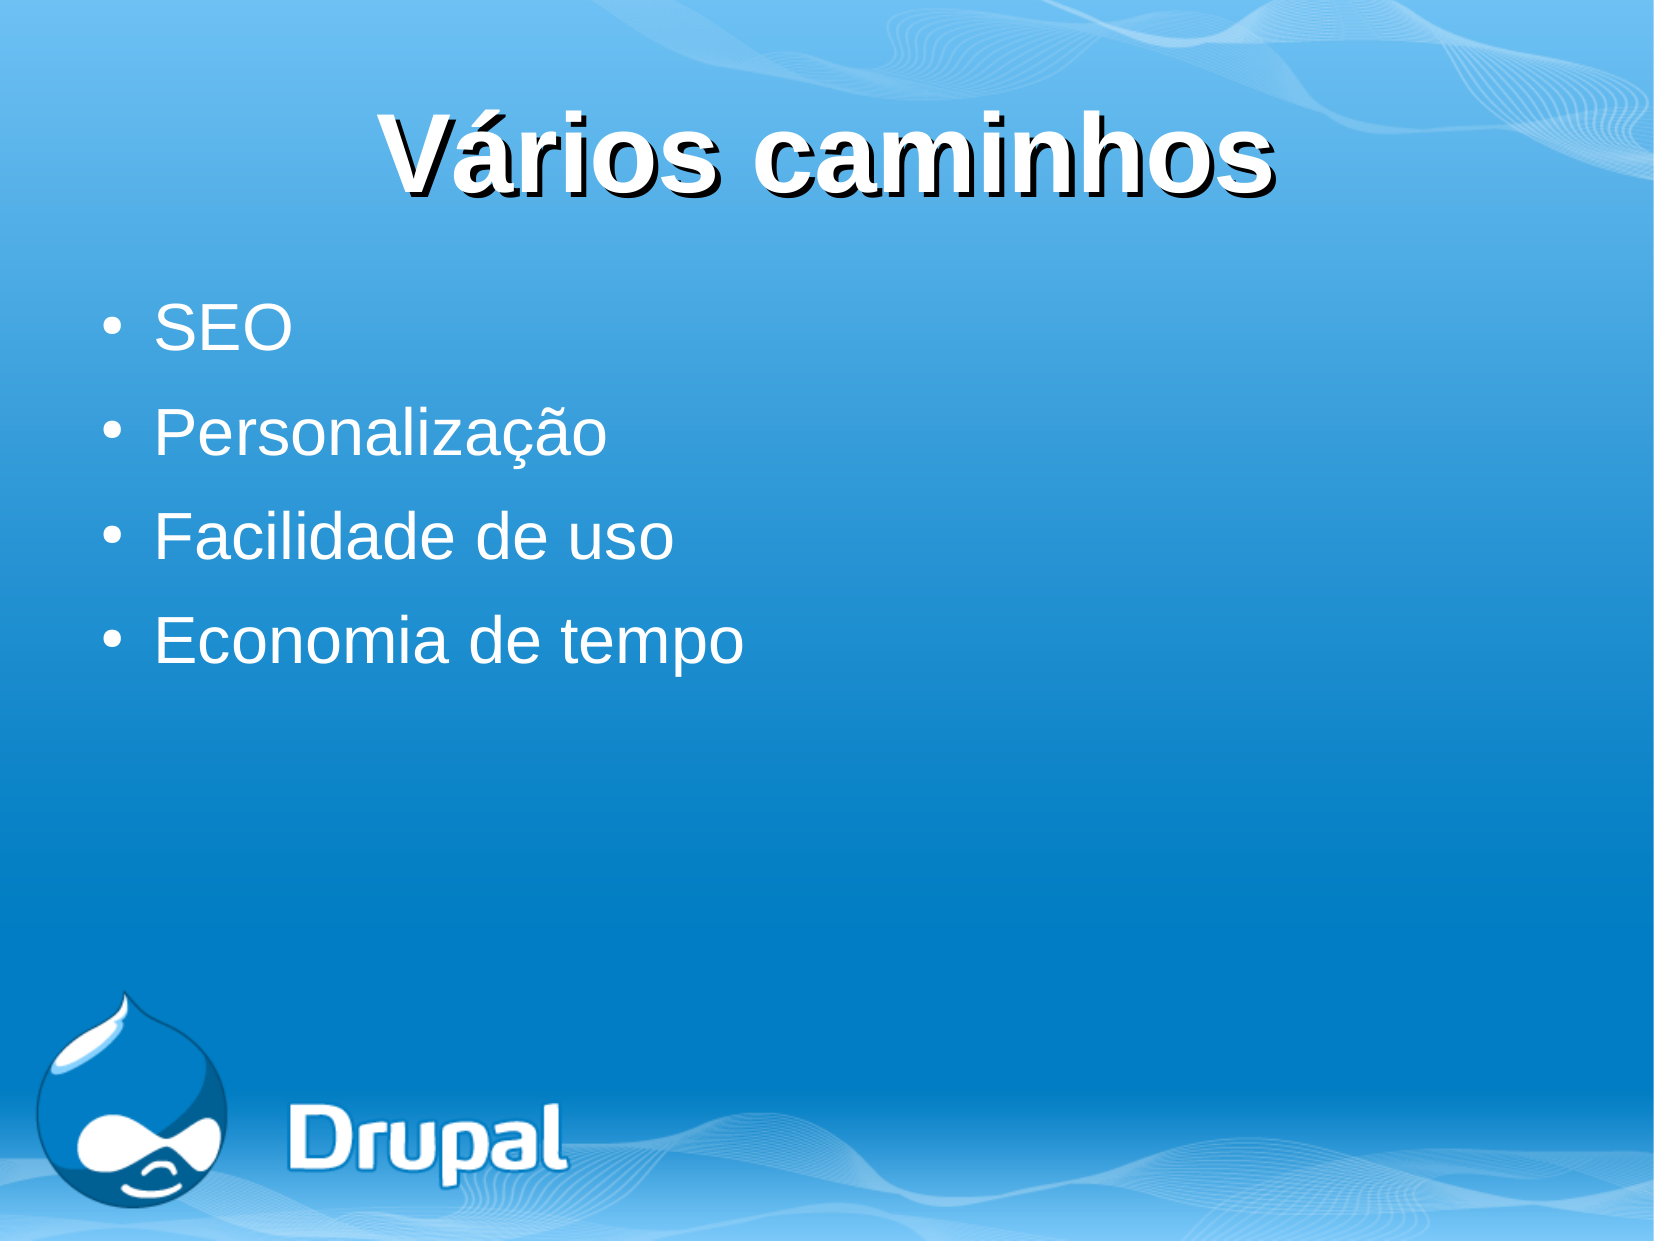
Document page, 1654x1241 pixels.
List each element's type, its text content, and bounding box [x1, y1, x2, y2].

list SEO Personalização Facilidade de uso Economia de tempo [82, 290, 1571, 1109]
title Vários caminhos [82, 49, 1571, 257]
picture [0, 0, 1654, 1241]
